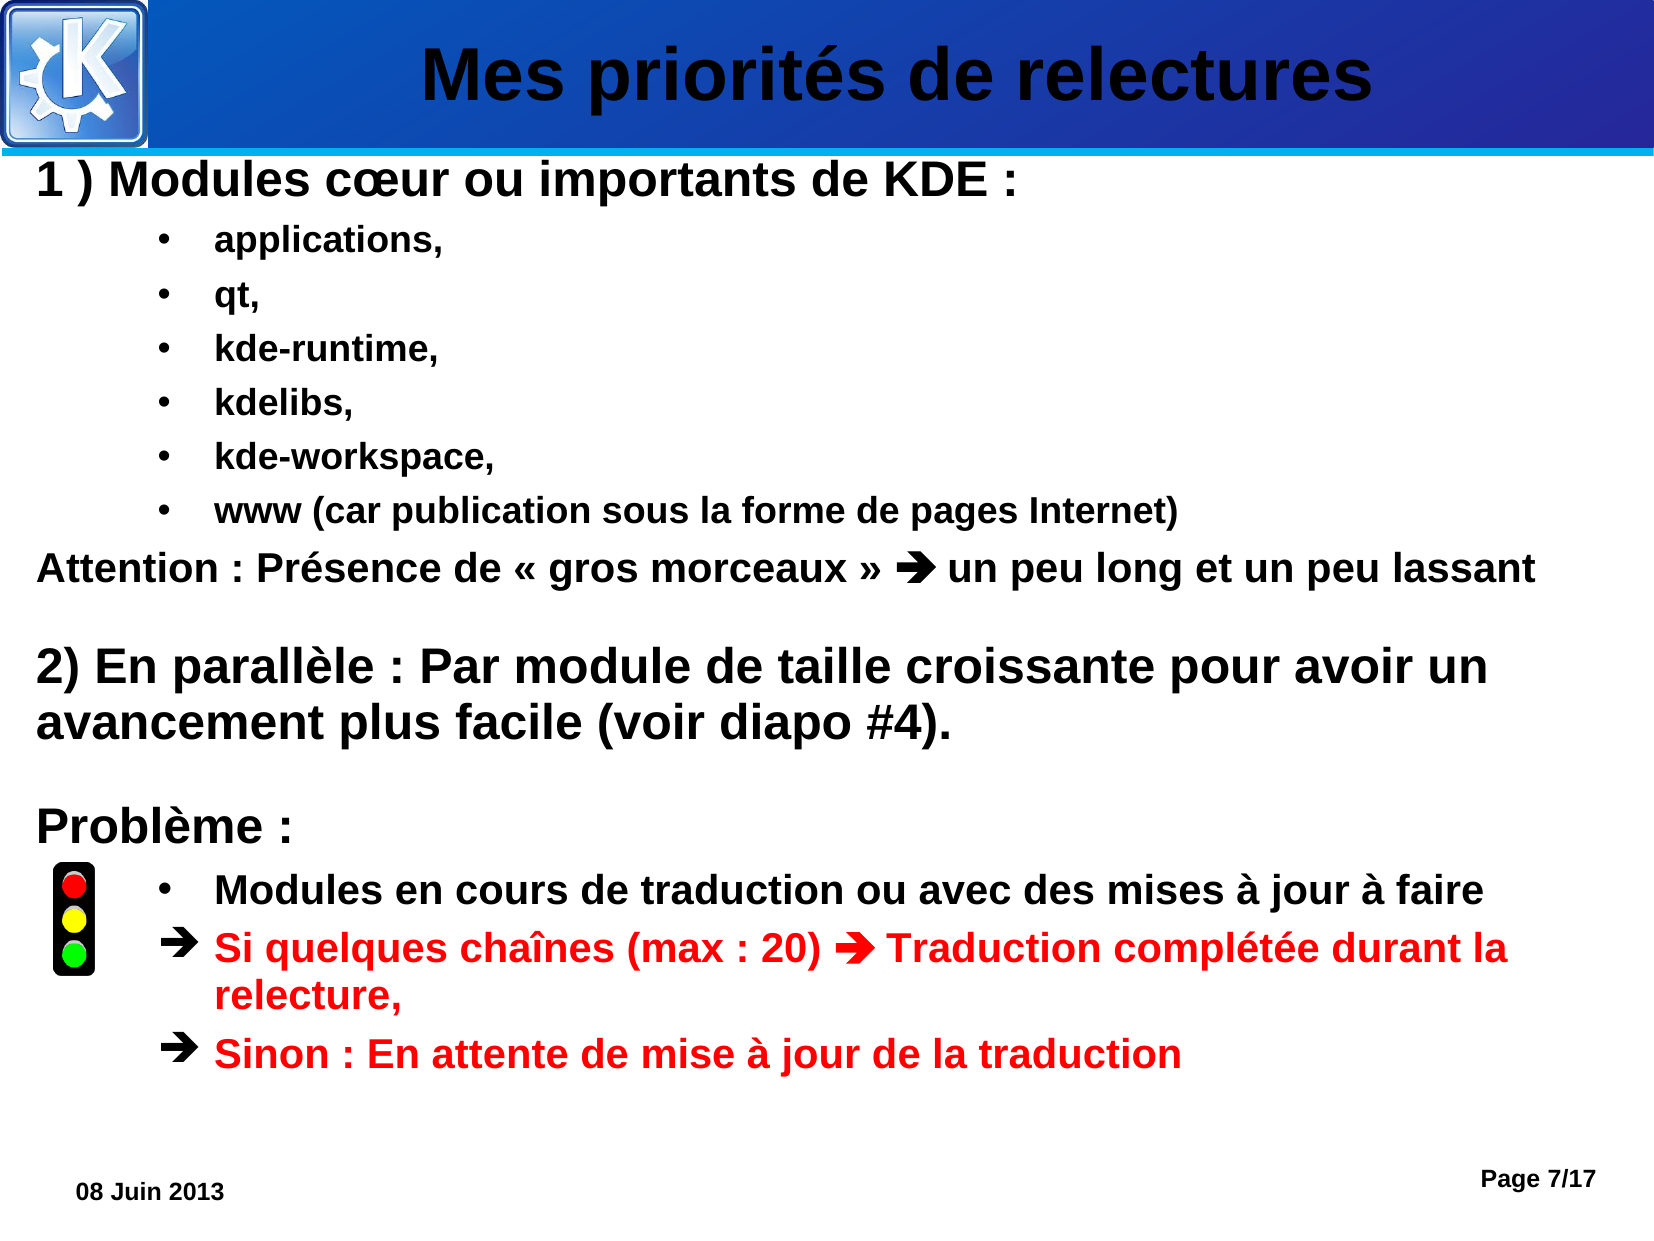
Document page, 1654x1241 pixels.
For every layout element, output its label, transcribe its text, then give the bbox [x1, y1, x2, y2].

picture [53, 862, 95, 976]
picture [0, 0, 141, 148]
text_box Mes priorités de relectures [141, 0, 1654, 147]
text_box 1 ) Modules cœur ou importants de KDE : applications, qt, kde-runtime, kdelibs, kde-workspace, www (car publication sous la forme de pages Internet) Attention : Présence de « gros morceaux »  un peu long et un peu lassant 2) En parallèle : Par module de taille croissante pour avoir un avancement plus facile (voir diapo #4). Problème : Modules en cours de traduction ou avec des mises à jour à faire Si quelques chaînes (max : 20)  Traduction complétée durant la relecture, Sinon : En attente de mise à jour de la traduction [35, 147, 1654, 1199]
